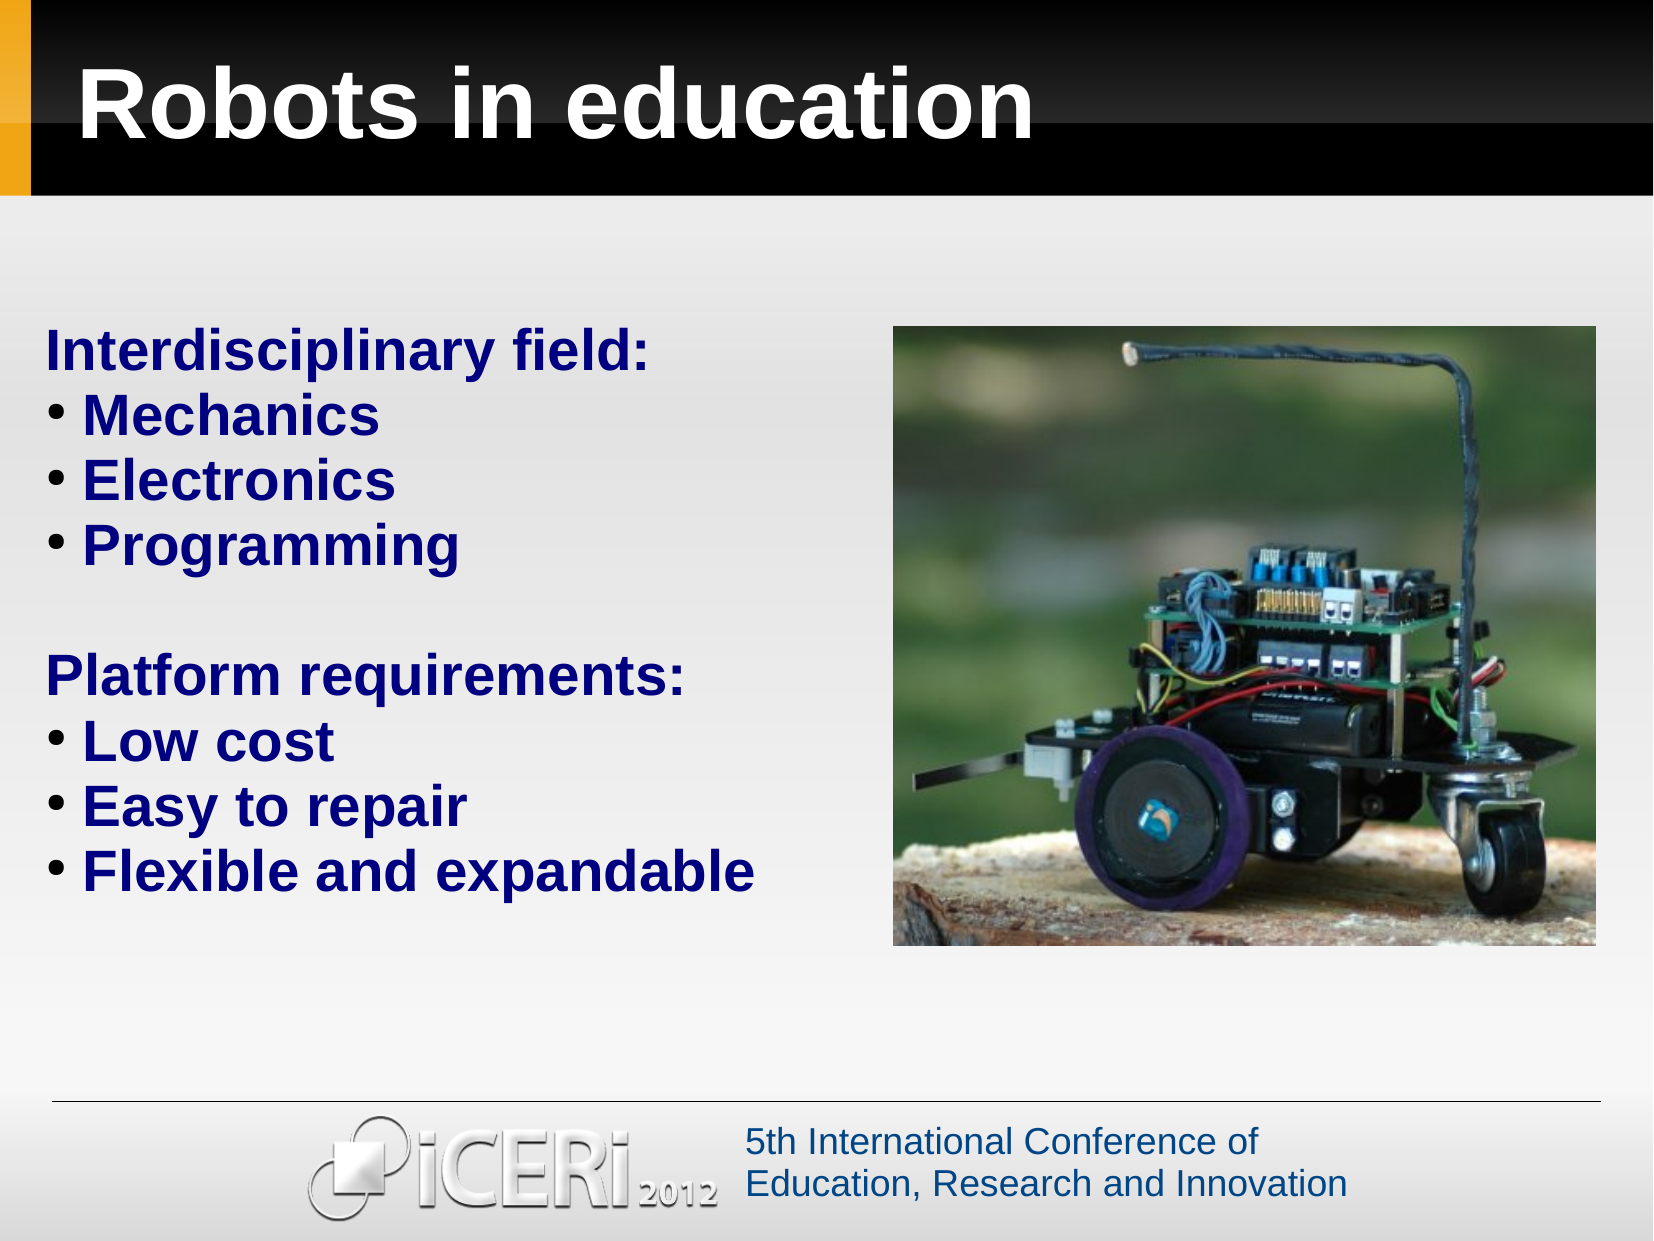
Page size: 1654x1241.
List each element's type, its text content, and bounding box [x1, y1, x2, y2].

title Robots in education [76, 0, 1565, 208]
picture [0, 0, 1654, 1241]
text_box 5th International Conference of Education, Research and Innovation [730, 1109, 1653, 1241]
text_box Interdisciplinary field: Mechanics Electronics Programming Platform requirements: Low cost Easy to repair Flexible and expandable [31, 304, 1241, 995]
